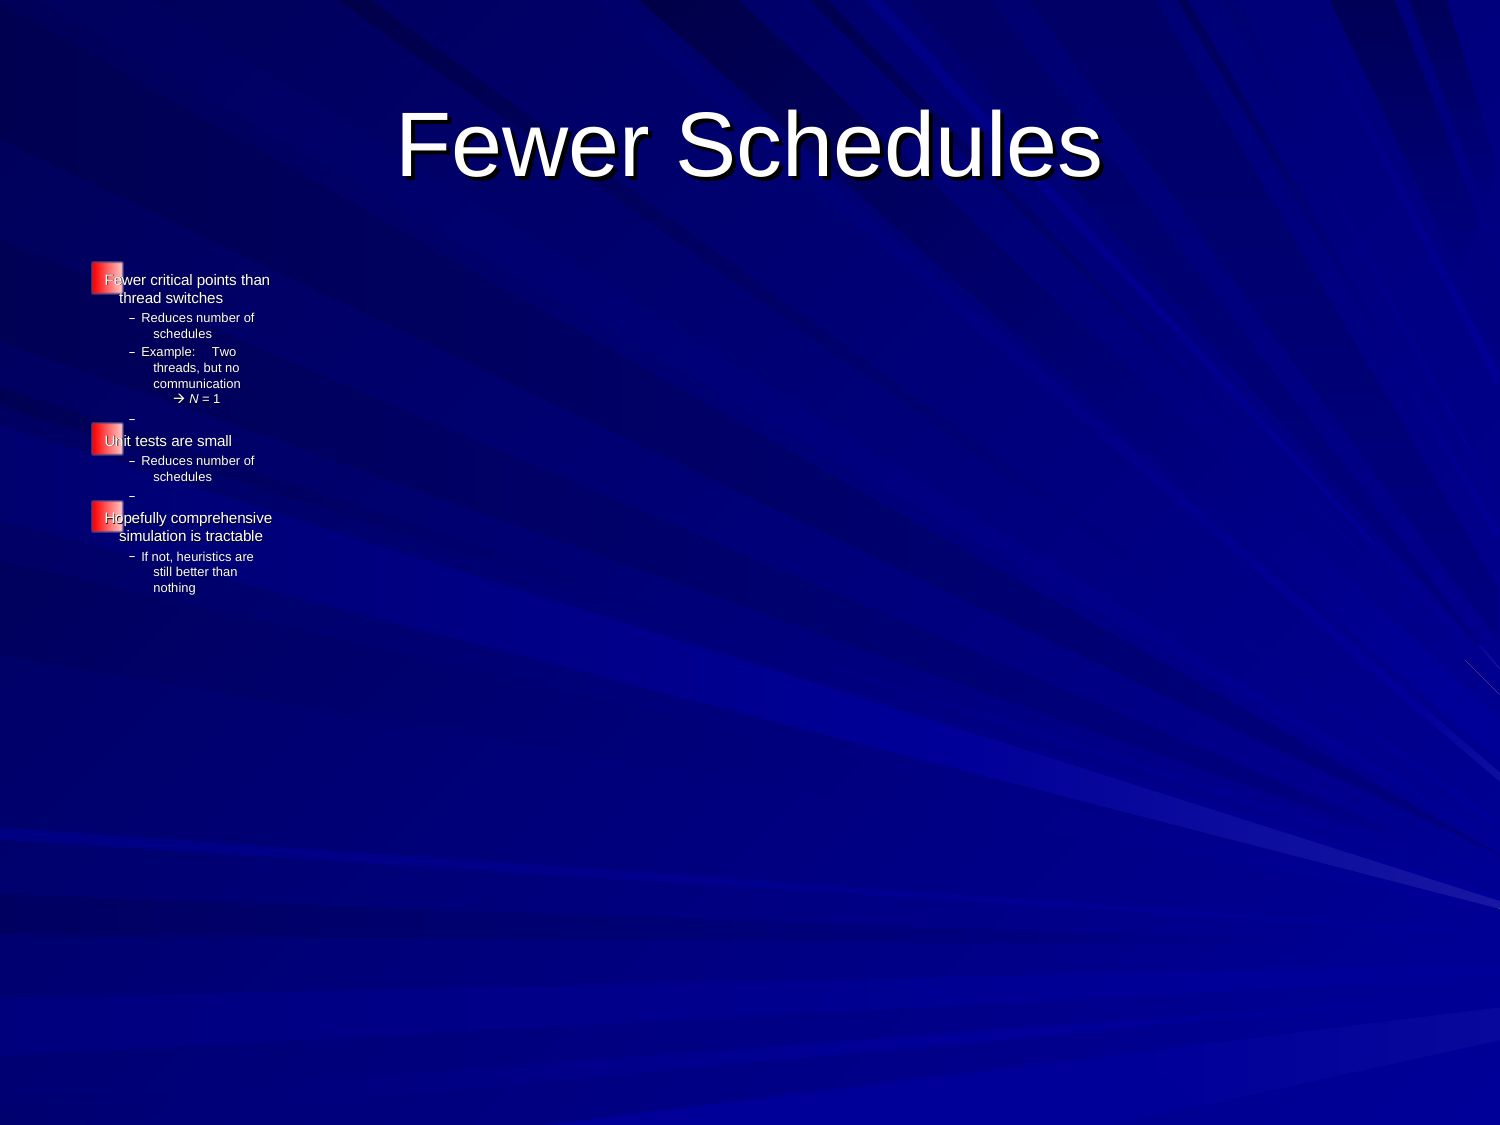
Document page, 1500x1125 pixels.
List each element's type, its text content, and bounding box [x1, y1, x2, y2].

list Fewer critical points than thread switches Reduces number of schedules Example: Two threads, but no communication  N = 1 Unit tests are small Reduces number of schedules Hopefully comprehensive simulation is tractable If not, heuristics are still better than nothing [75, 262, 1426, 1038]
title Fewer Schedules [24, 45, 1475, 234]
